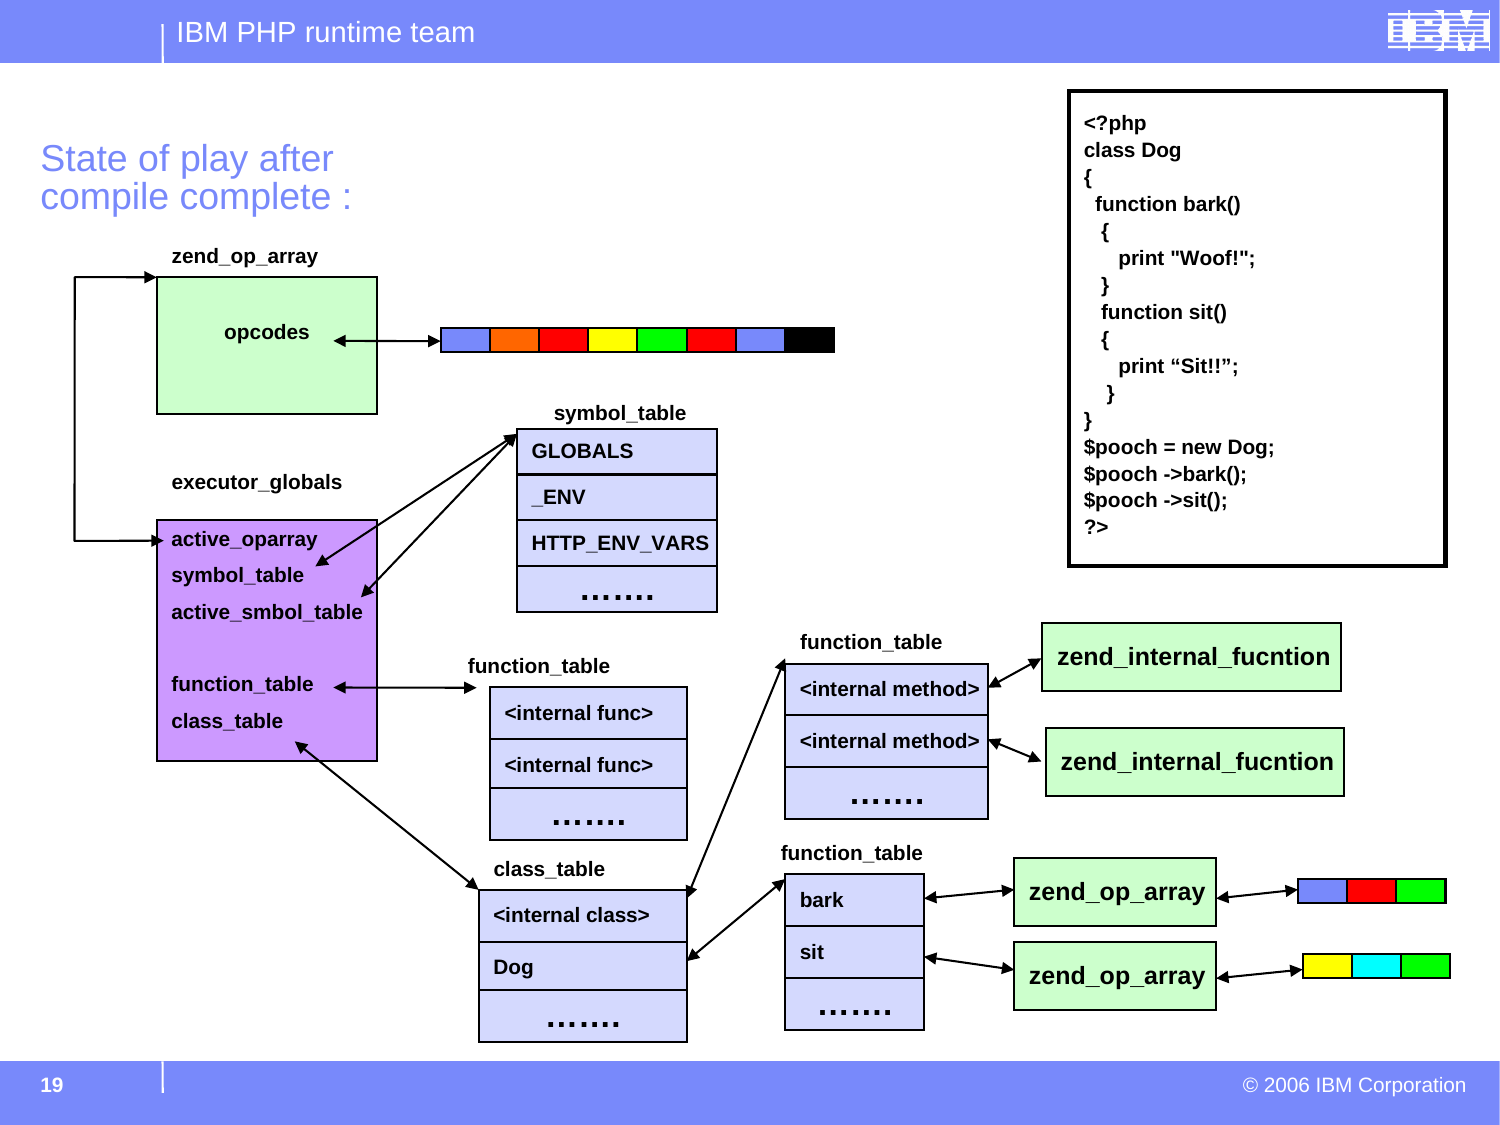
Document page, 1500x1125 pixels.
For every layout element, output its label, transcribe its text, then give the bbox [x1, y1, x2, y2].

text_box ……. [489, 787, 687, 840]
text_box zend_internal_fucntion [1042, 622, 1341, 692]
text_box [1297, 879, 1446, 904]
text_box active_oparray symbol_table active_smbol_table function_table class_table [156, 520, 378, 762]
text_box [440, 327, 835, 352]
text_box executor_globals [156, 462, 358, 502]
text_box <?php class Dog { function bark()‏ { print "Woof!"; } function sit()‏ { print “Sit!!”; } } $pooch = new Dog; $pooch ->bark(); $pooch ->sit(); ?> [1069, 91, 1446, 567]
text_box zend_op_array [1014, 857, 1217, 927]
text_box <internal class> [478, 889, 687, 941]
text_box <internal method> [785, 715, 988, 767]
text_box zend_op_array [1014, 941, 1217, 1011]
text_box sit [785, 926, 924, 978]
title State of play after compile complete : [25, 103, 378, 225]
text_box HTTP_ENV_VARS [516, 520, 717, 566]
text_box GLOBALS [516, 428, 717, 474]
text_box function_table [453, 647, 625, 687]
text_box [1302, 954, 1451, 979]
text_box function_table [785, 623, 958, 663]
text_box zend_internal_fucntion [1045, 727, 1345, 797]
text_box _ENV [516, 474, 717, 520]
text_box opcodes [156, 277, 378, 414]
text_box ……. [785, 767, 988, 820]
text_box ……. [516, 566, 717, 612]
text_box <internal func> [489, 739, 687, 787]
text_box zend_op_array [156, 236, 334, 276]
text_box Dog [478, 941, 687, 990]
text_box ……. [785, 978, 924, 1030]
text_box function_table [766, 834, 938, 874]
text_box class_table [478, 849, 621, 889]
text_box ……. [478, 990, 687, 1043]
text_box bark [785, 874, 924, 926]
text_box <internal method> [785, 663, 988, 715]
text_box <internal func> [489, 687, 687, 739]
text_box symbol_table [538, 393, 702, 433]
